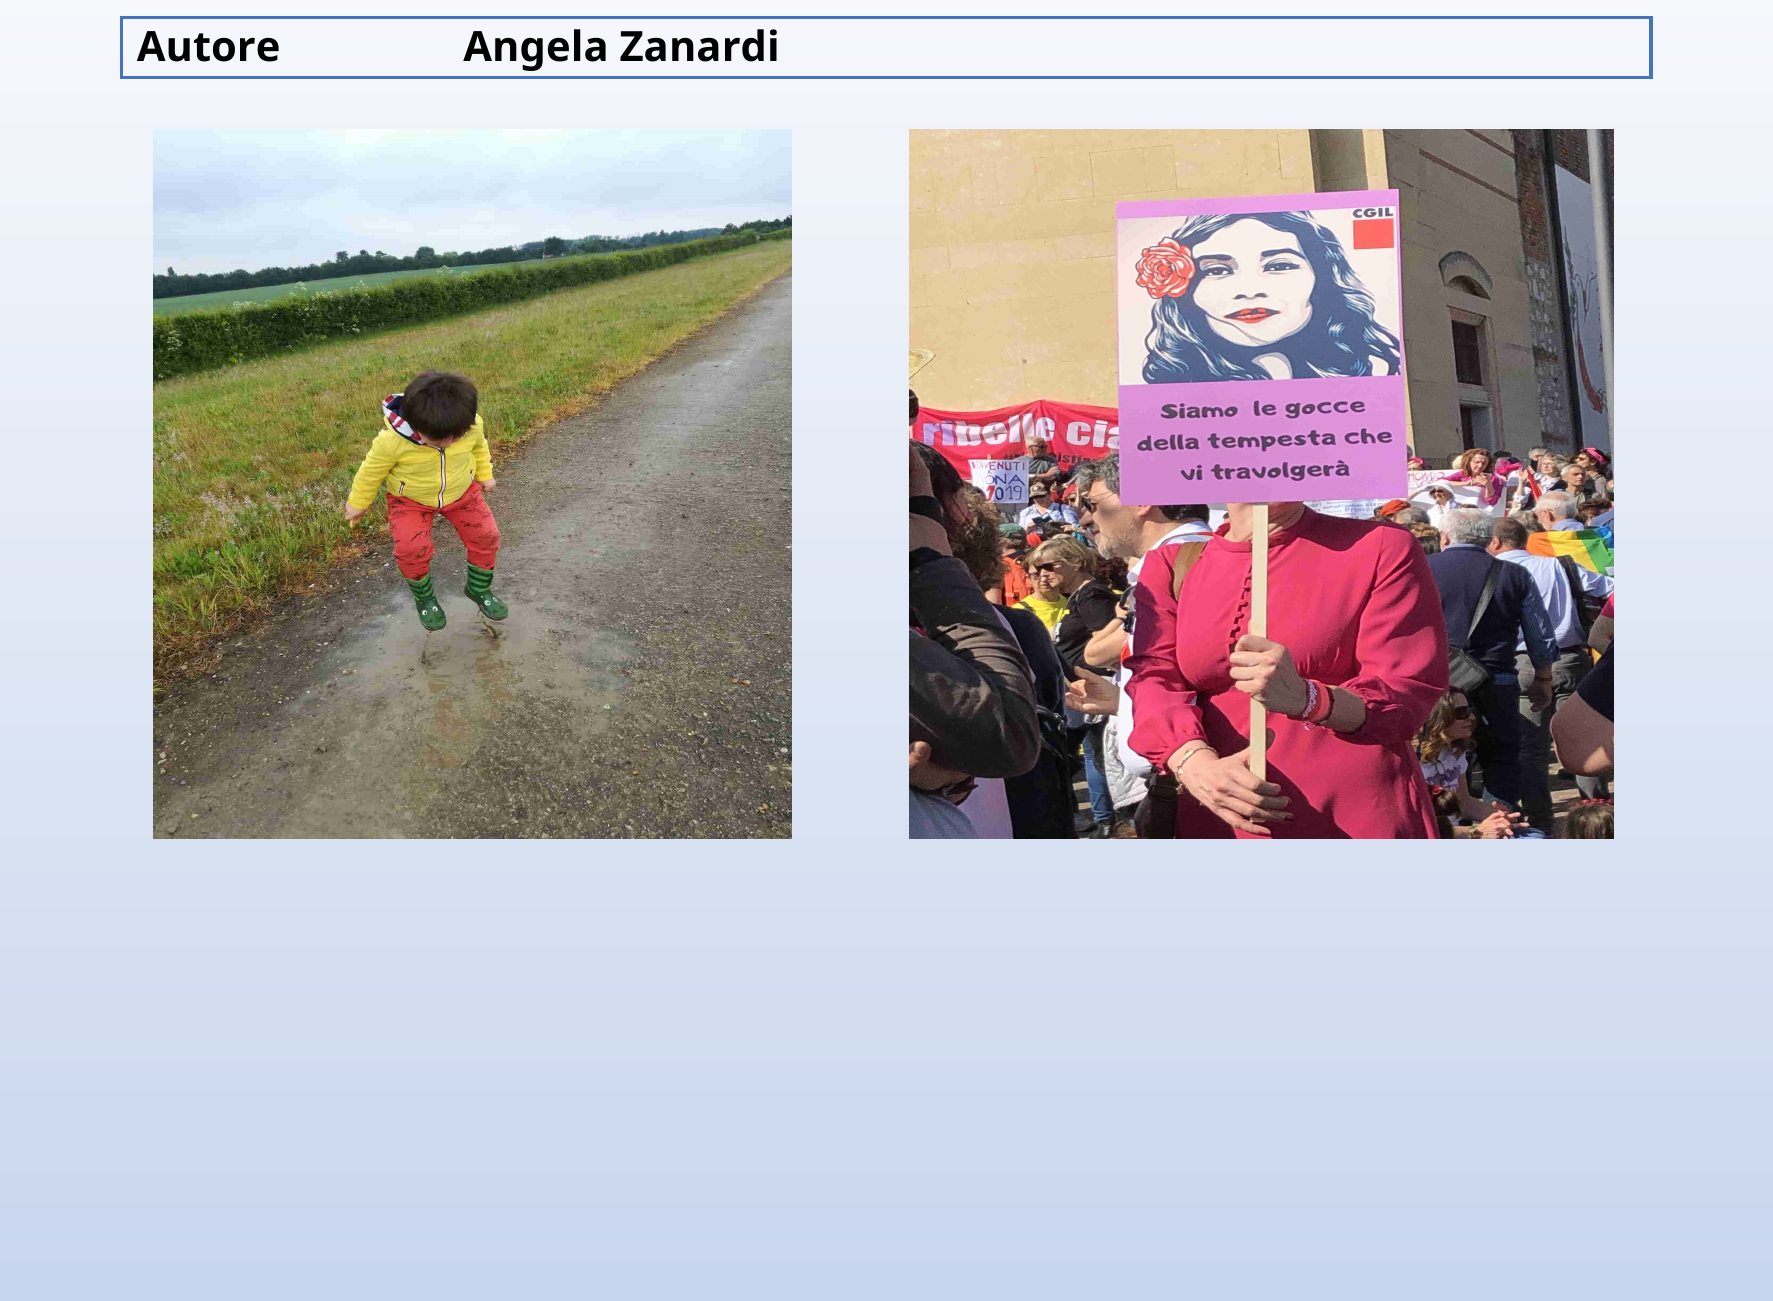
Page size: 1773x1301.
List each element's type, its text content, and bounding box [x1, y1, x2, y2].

title Autore Angela Zanardi [121, 17, 1652, 78]
picture [153, 129, 792, 839]
picture [909, 129, 1614, 839]
